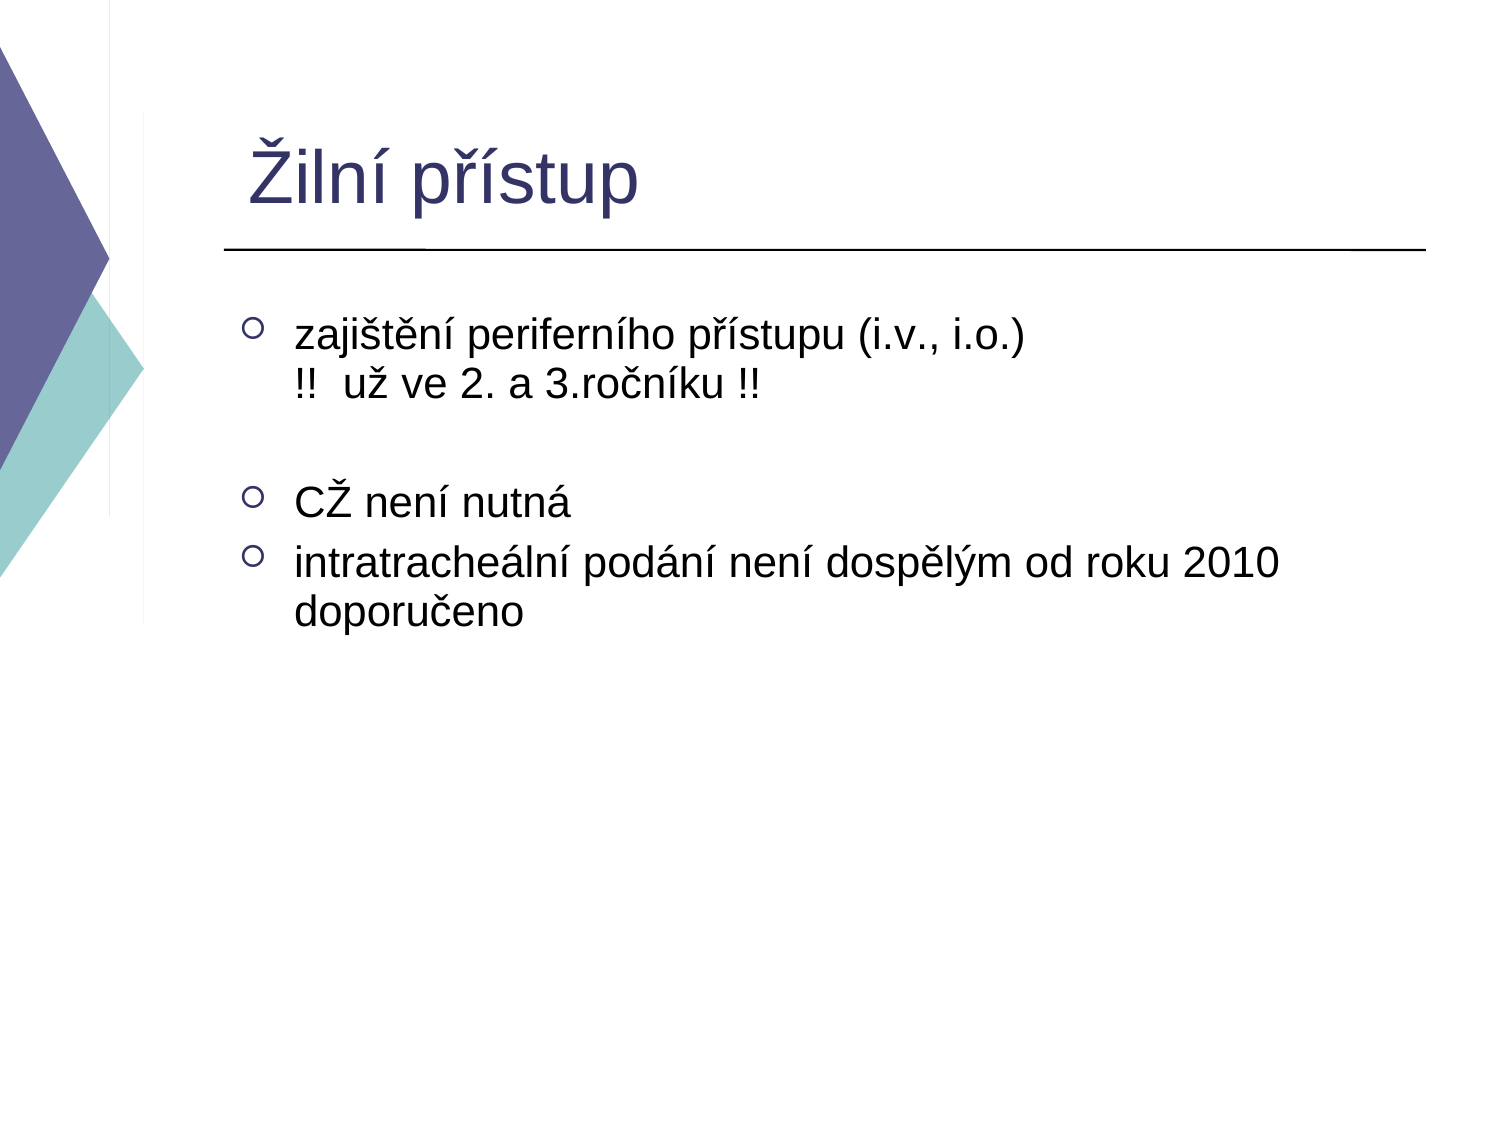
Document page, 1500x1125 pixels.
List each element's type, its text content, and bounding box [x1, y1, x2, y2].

list zajištění periferního přístupu (i.v., i.o.) !! už ve 2. a 3.ročníku !! CŽ není nutná intratracheální podání není dospělým od roku 2010 doporučeno [224, 299, 1425, 1047]
title Žilní přístup [233, 58, 1416, 228]
